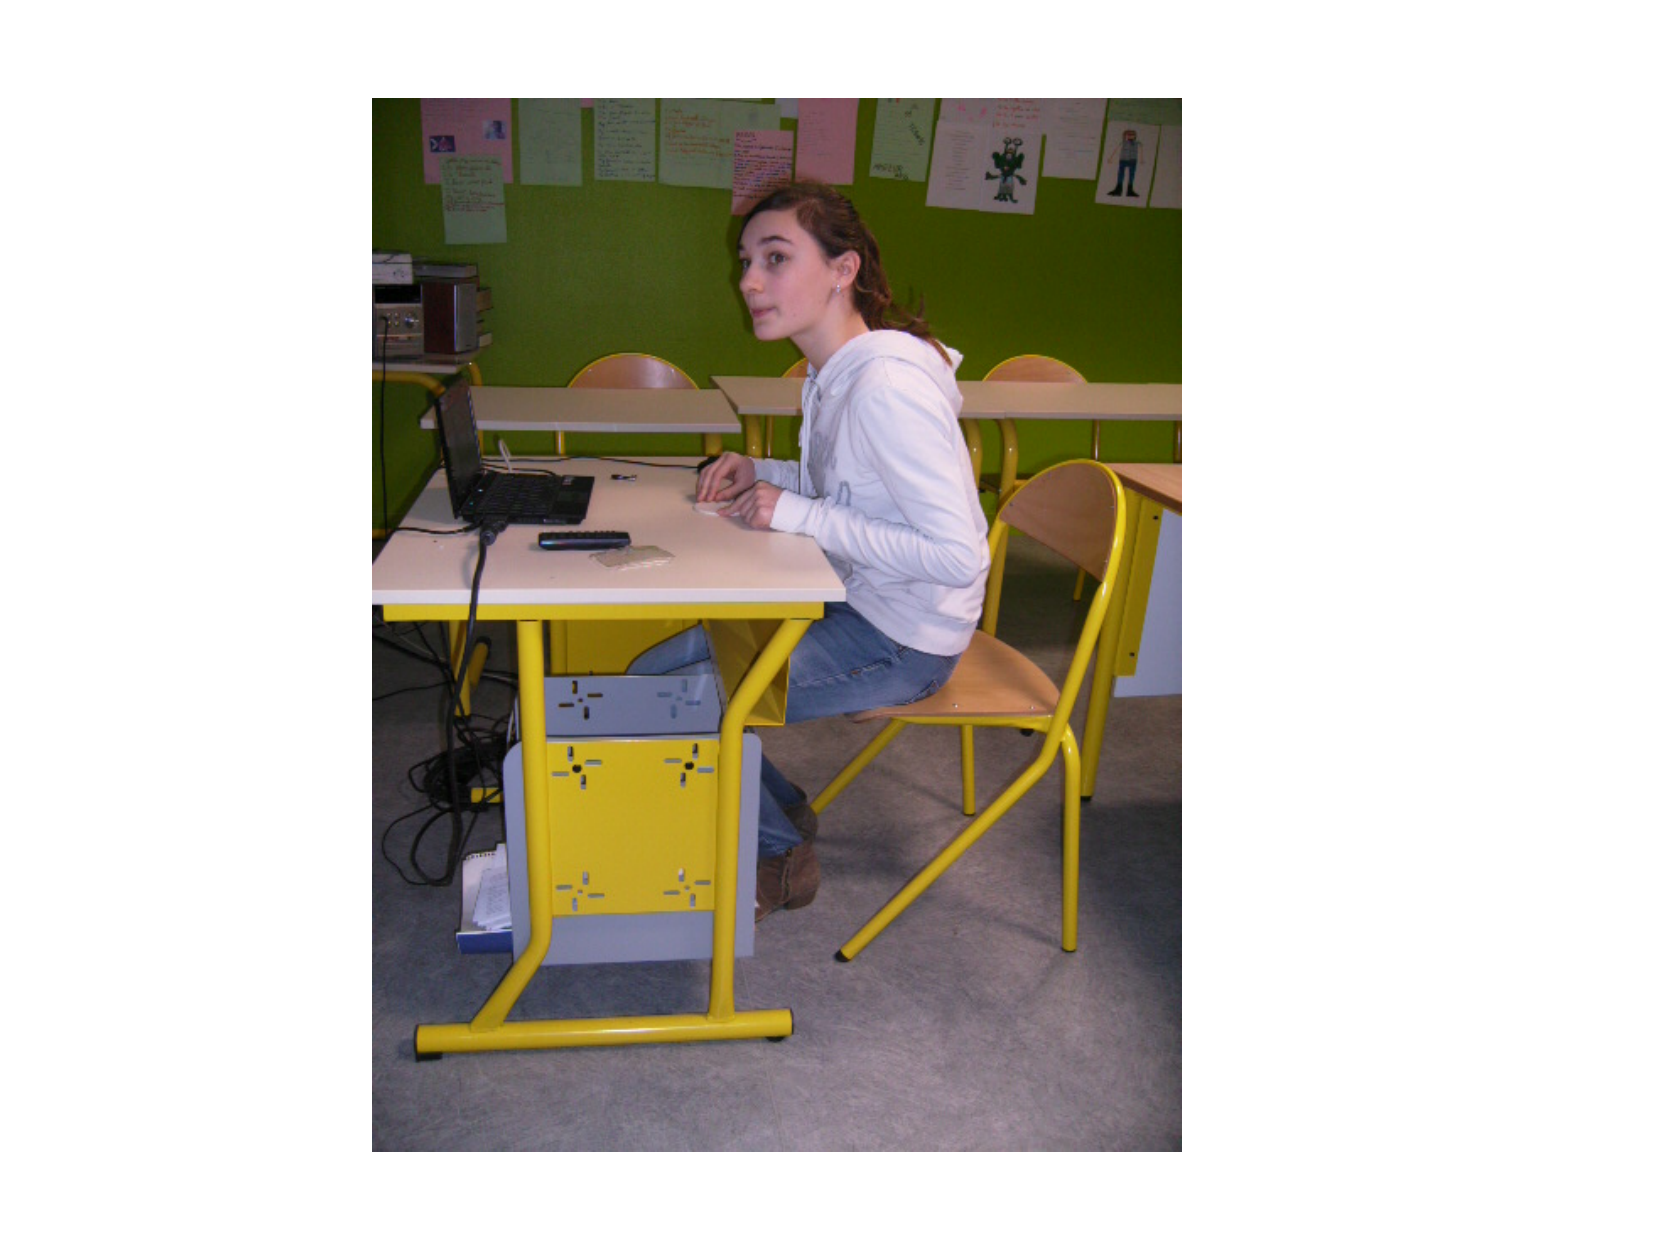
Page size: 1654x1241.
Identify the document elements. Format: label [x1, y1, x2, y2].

picture [372, 98, 1182, 1152]
